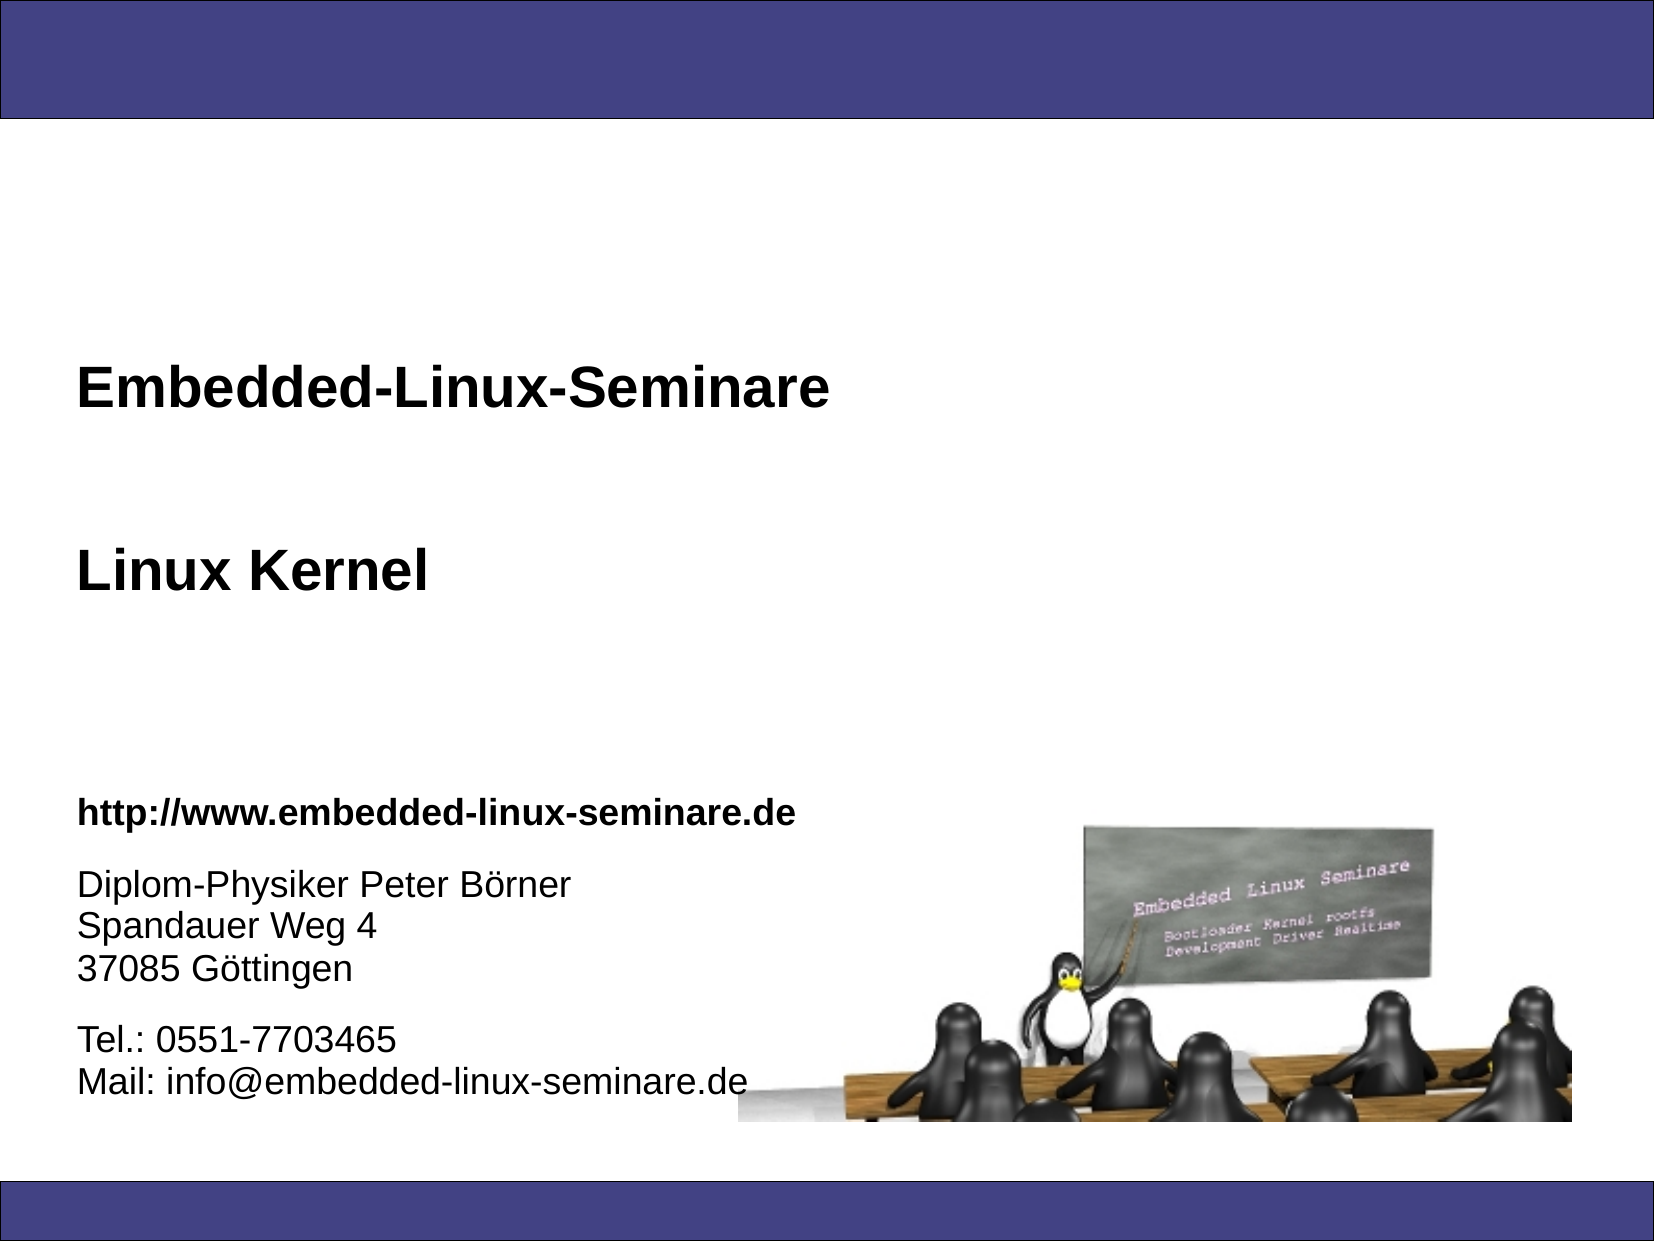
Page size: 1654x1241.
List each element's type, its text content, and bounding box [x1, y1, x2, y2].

picture [916, 809, 1572, 1123]
subtitle Embedded-Linux-Seminare Linux Kernel http://www.embedded-linux-seminare.de Diplom-Physiker Peter Börner Spandauer Weg 4 37085 Göttingen Tel.: 0551-7703465 Mail: info@embedded-linux-seminare.de [76, 354, 916, 1130]
